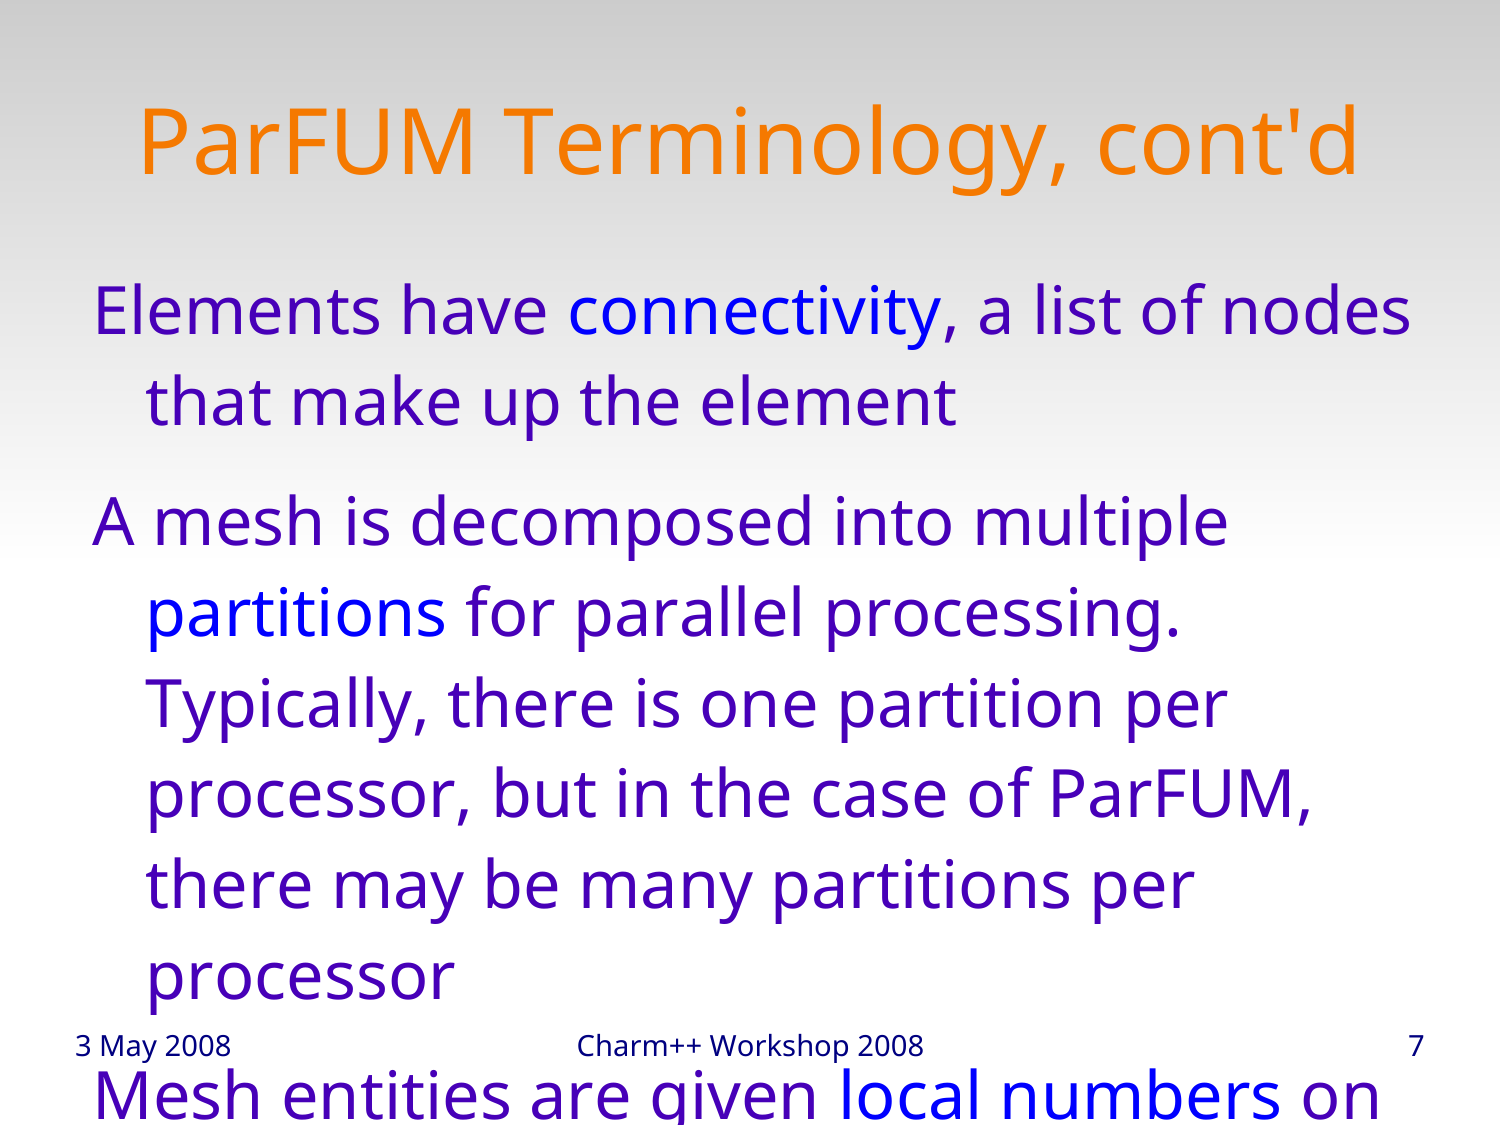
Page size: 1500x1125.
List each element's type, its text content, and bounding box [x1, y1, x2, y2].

title ParFUM Terminology, cont'd [75, 52, 1425, 226]
list Elements have connectivity, a list of nodes that make up the element A mesh is decomposed into multiple partitions for parallel processing. Typically, there is one partition per processor, but in the case of ParFUM, there may be many partitions per processor Mesh entities are given local numbers on each partition [75, 263, 1425, 996]
